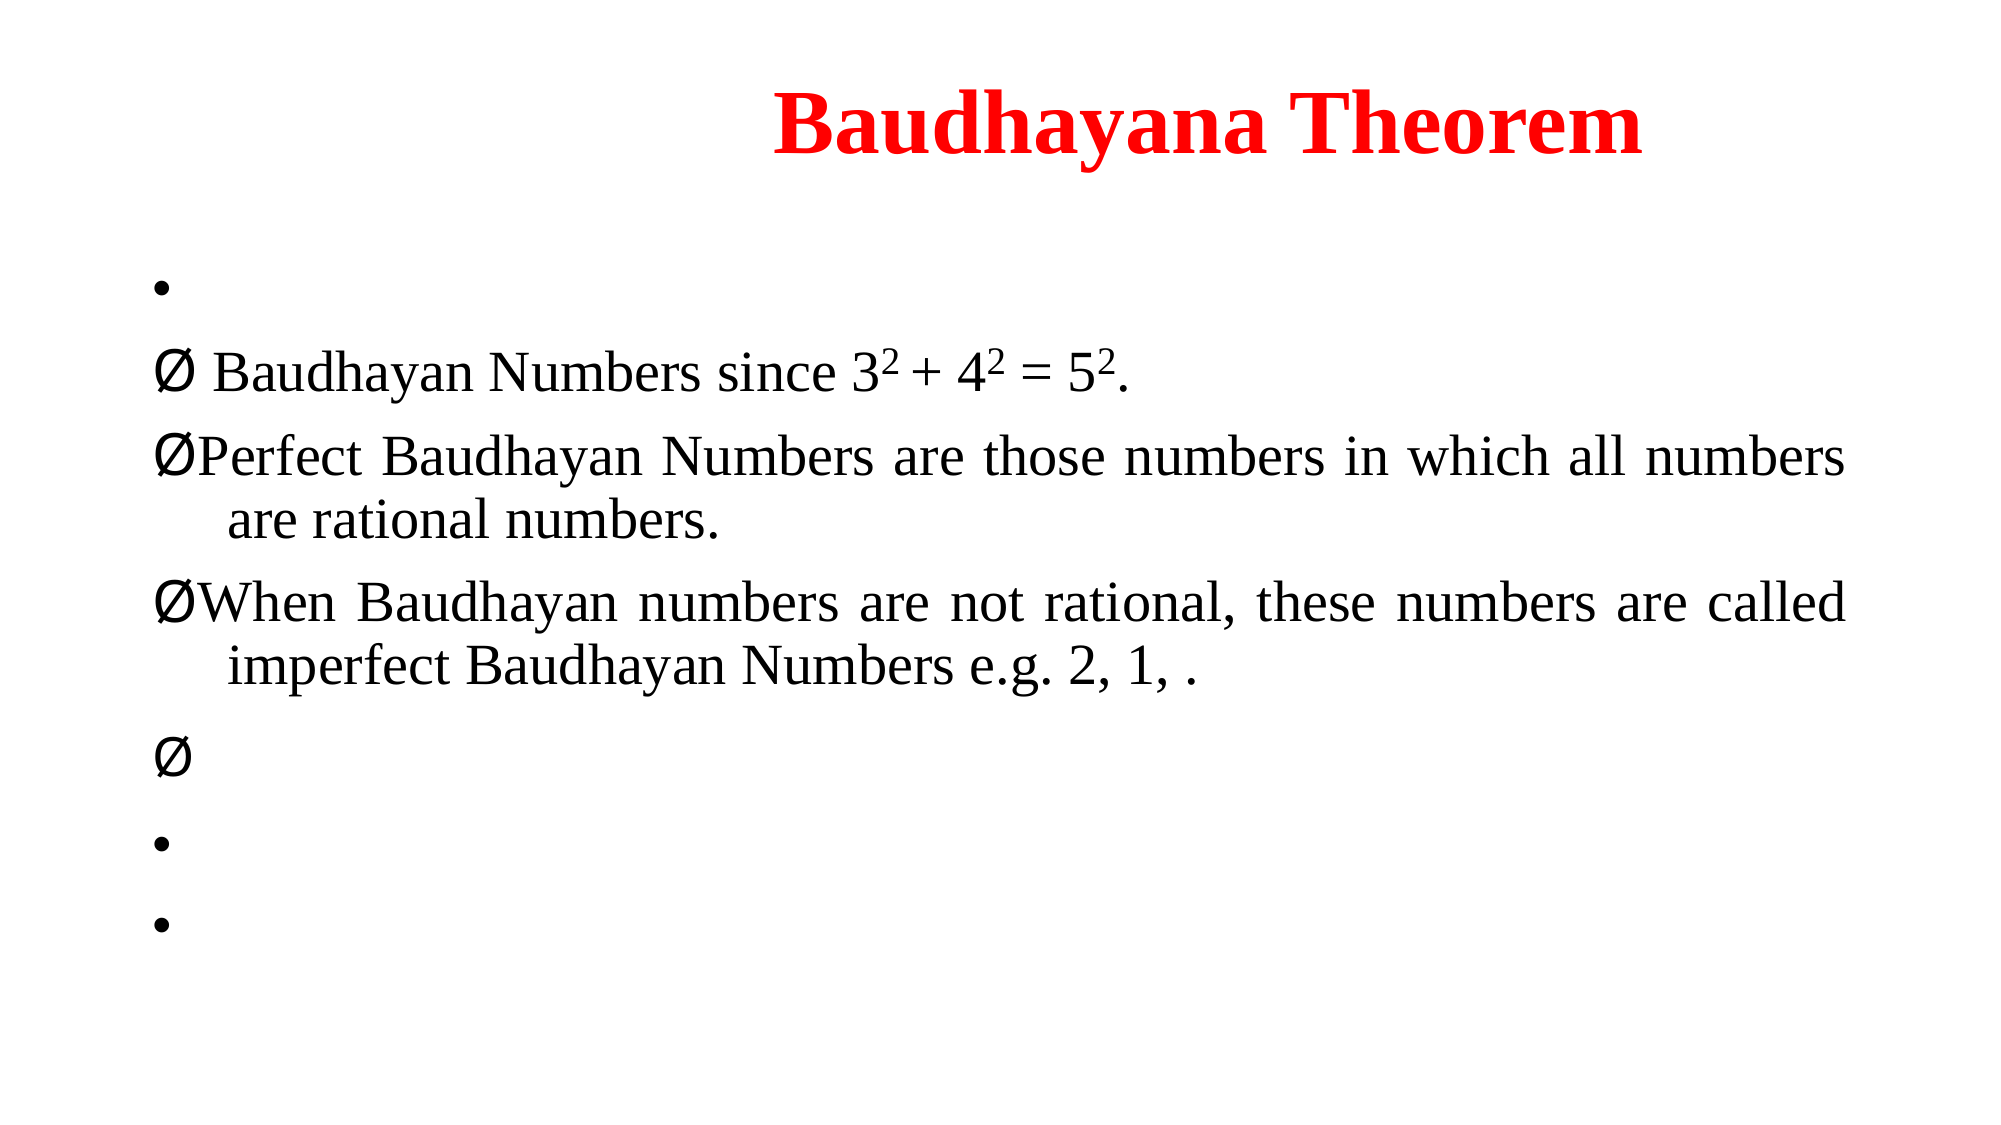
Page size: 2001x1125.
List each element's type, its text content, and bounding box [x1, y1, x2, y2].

title Baudhayana Theorem [137, 59, 1863, 188]
list Baudhayan Numbers since 32 + 42 = 52. Perfect Baudhayan Numbers are those numbers in which all numbers are rational numbers. When Baudhayan numbers are not rational, these numbers are called imperfect Baudhayan Numbers e.g. 2, 1, . [137, 248, 1863, 1014]
